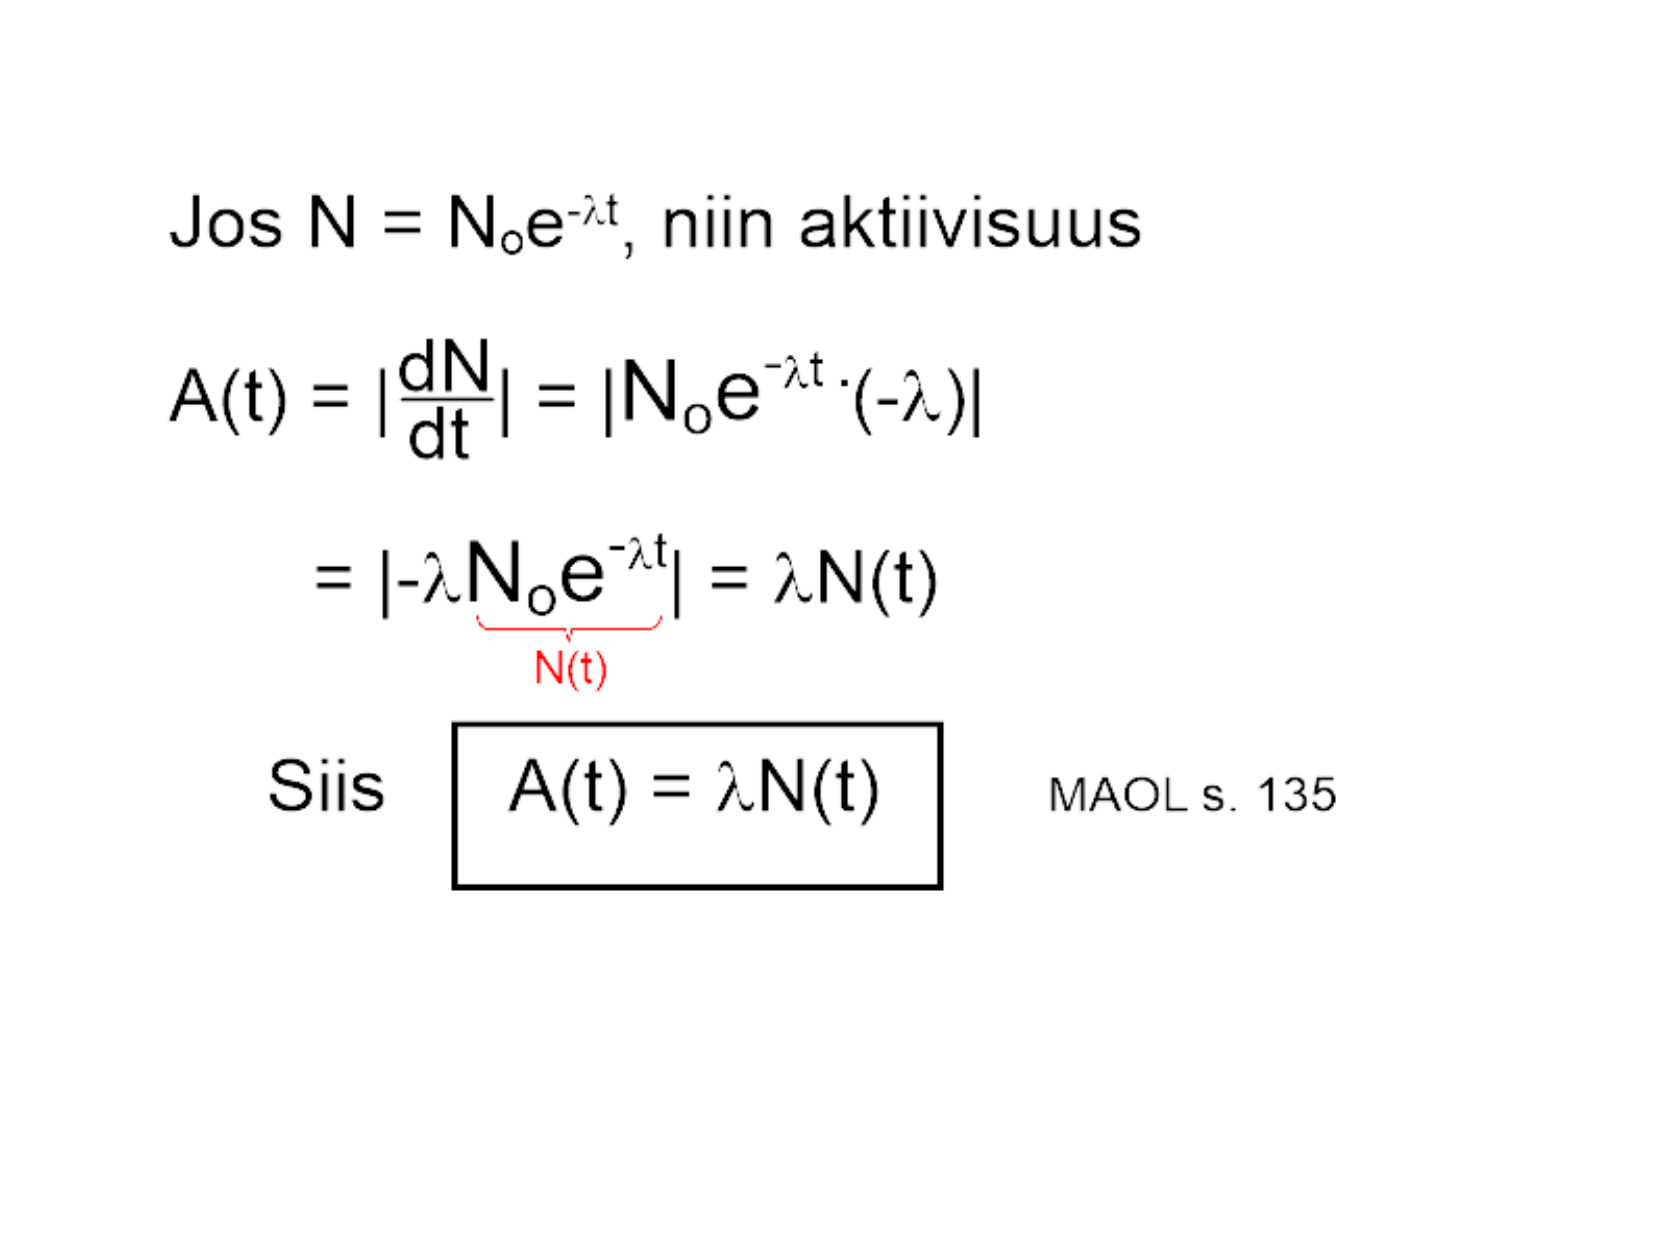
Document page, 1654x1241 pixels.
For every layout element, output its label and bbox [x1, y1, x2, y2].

picture [106, 106, 1434, 932]
